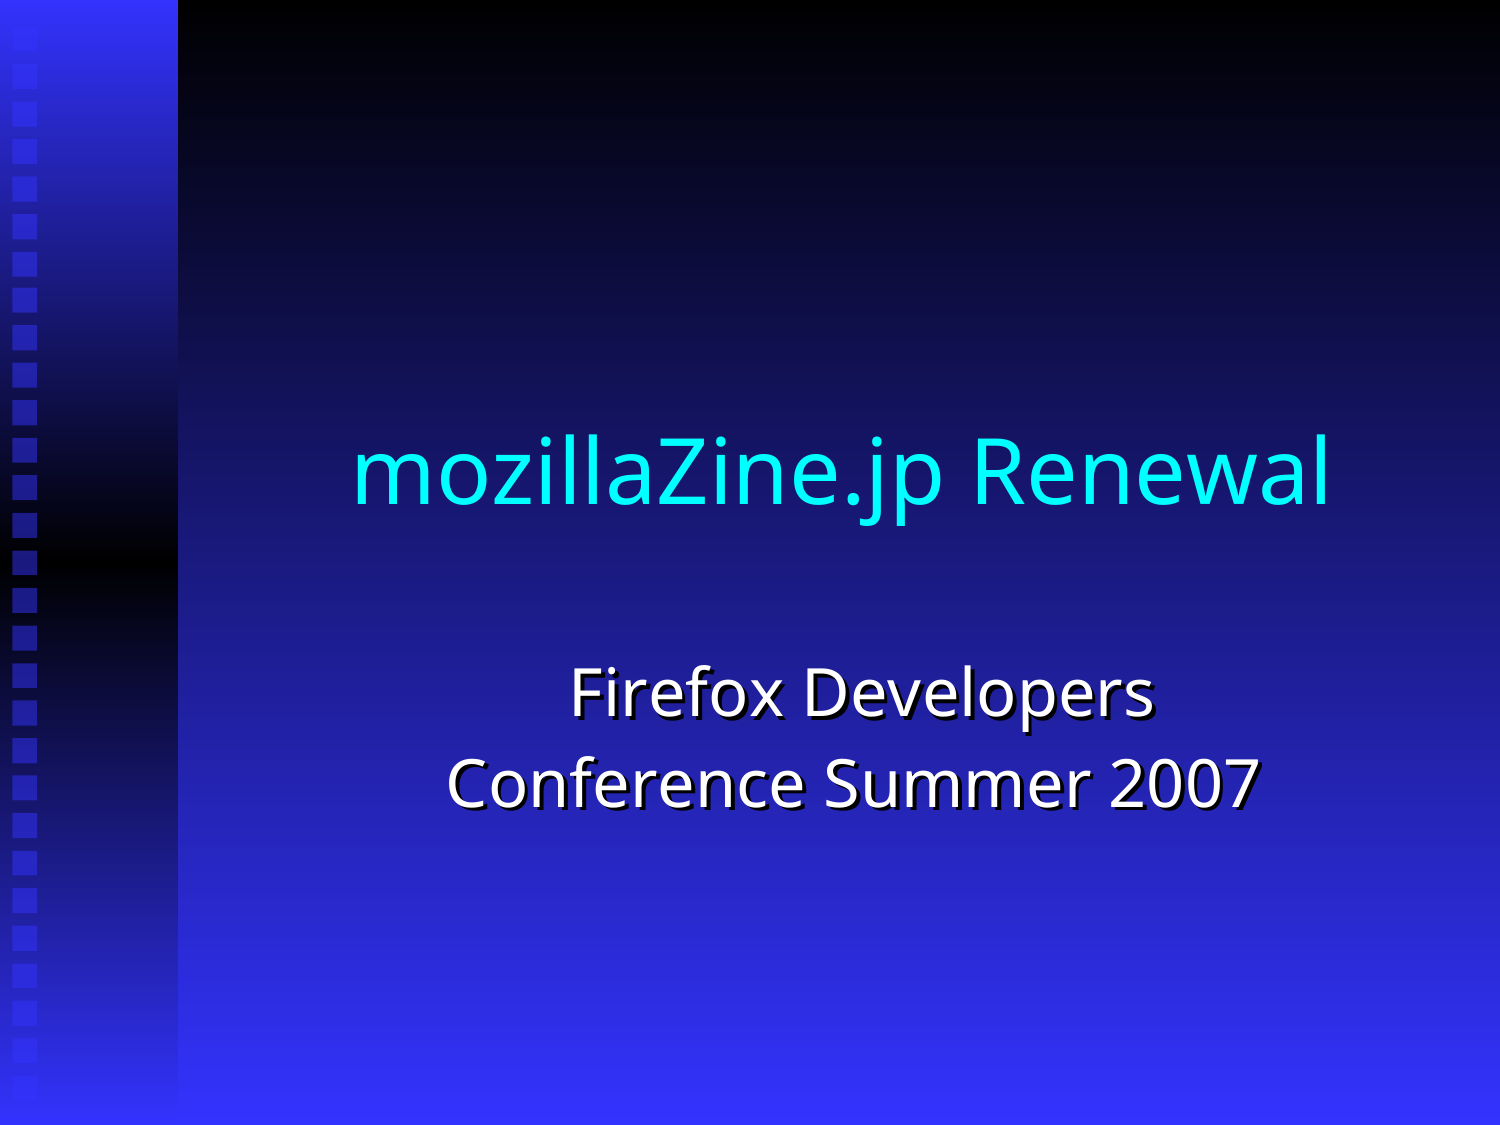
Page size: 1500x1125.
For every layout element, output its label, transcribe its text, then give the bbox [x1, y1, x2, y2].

subtitle Firefox Developers Conference Summer 2007 [300, 637, 1351, 926]
title mozillaZine.jp Renewal [205, 374, 1481, 563]
